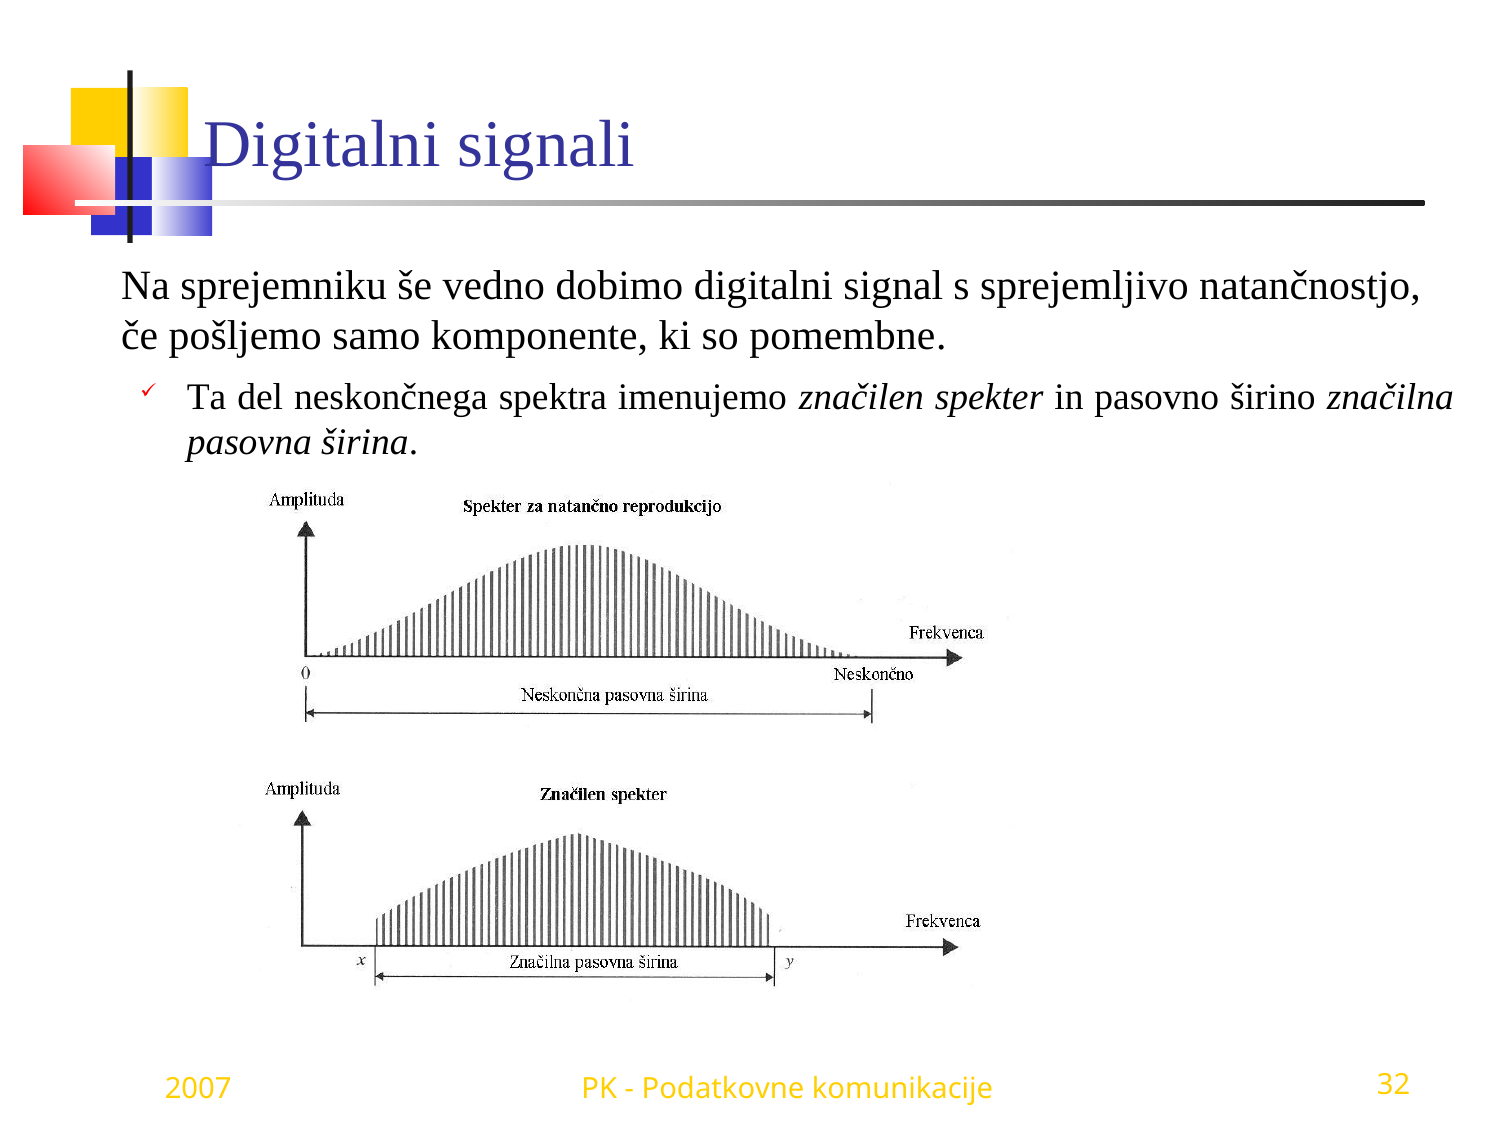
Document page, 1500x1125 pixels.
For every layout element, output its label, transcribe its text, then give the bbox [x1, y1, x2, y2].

text_box PK - Podatkovne komunikacije [549, 1037, 1026, 1113]
picture [237, 474, 1051, 1013]
title Digitalni signali [188, 92, 1468, 188]
list Na sprejemniku še vedno dobimo digitalni signal s sprejemljivo natančnostjo, če pošljemo samo komponente, ki so pomembne. Ta del neskončnega spektra imenujemo značilen spekter in pasovno širino značilna pasovna širina. [50, 249, 1469, 529]
text_box <number> [1112, 1037, 1426, 1113]
text_box 2007 [150, 1037, 463, 1113]
